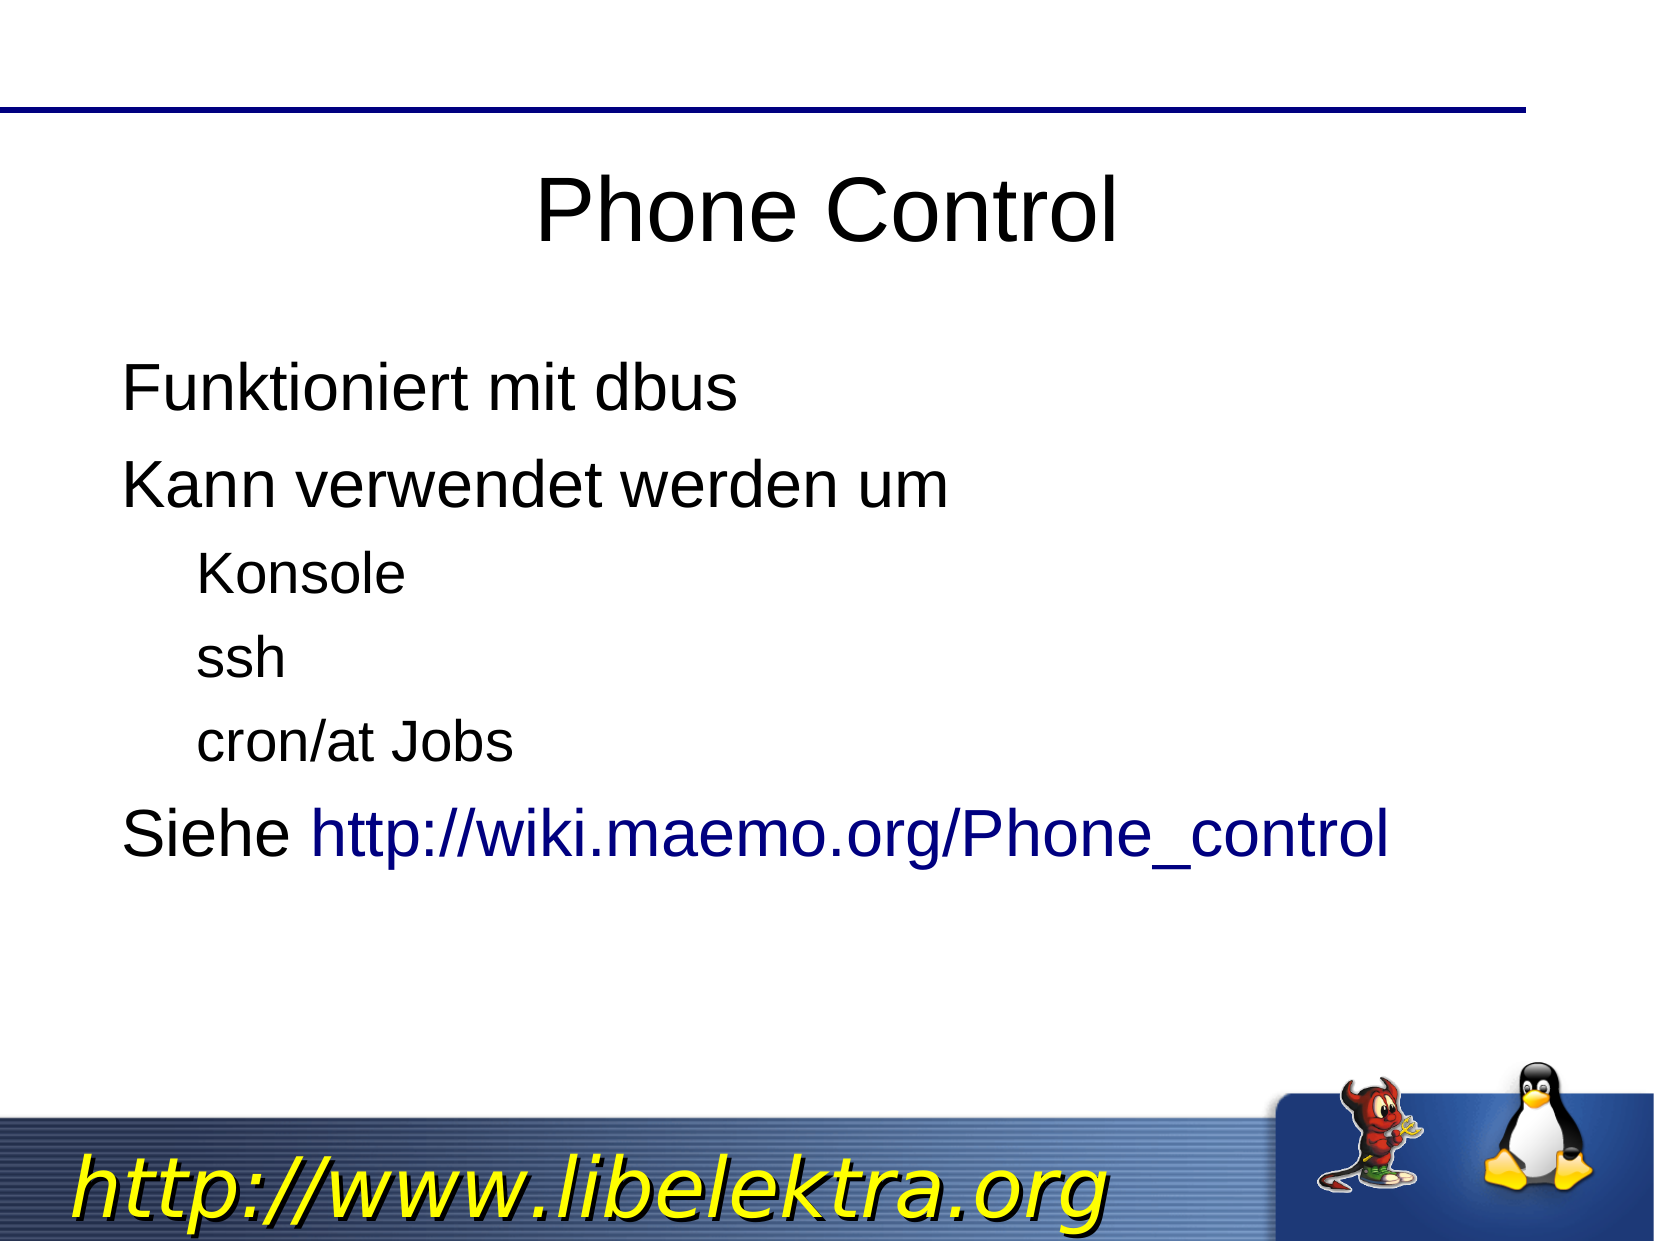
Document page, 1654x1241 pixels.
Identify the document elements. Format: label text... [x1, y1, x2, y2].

picture [0, 1061, 1654, 1241]
title Phone Control [121, 102, 1534, 311]
list Funktioniert mit dbus Kann verwendet werden um Konsole ssh cron/at Jobs Siehe http://wiki.maemo.org/Phone_control [121, 344, 1534, 1127]
